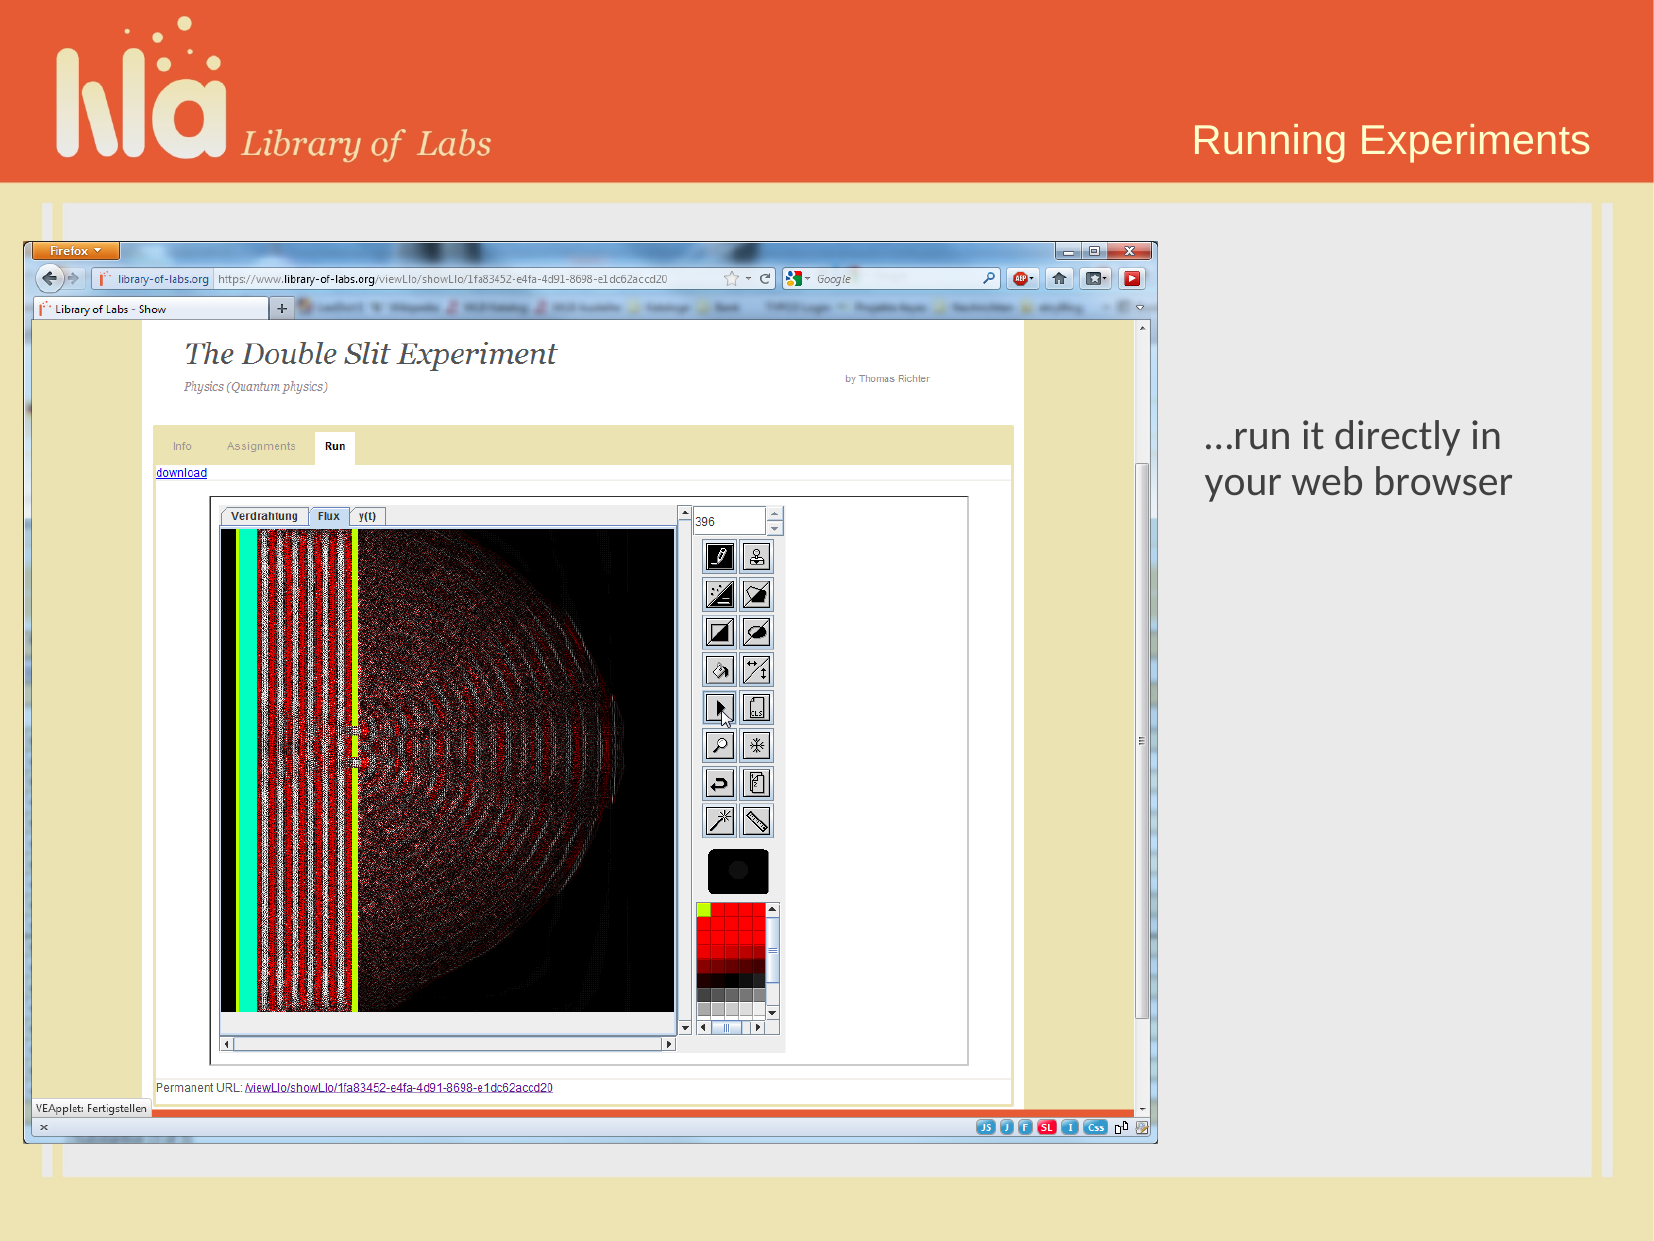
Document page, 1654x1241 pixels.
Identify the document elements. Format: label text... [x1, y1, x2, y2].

list Running Experiments [744, 112, 1592, 172]
list …run it directly in your web browser [1204, 407, 1524, 585]
picture [0, 0, 1654, 1241]
